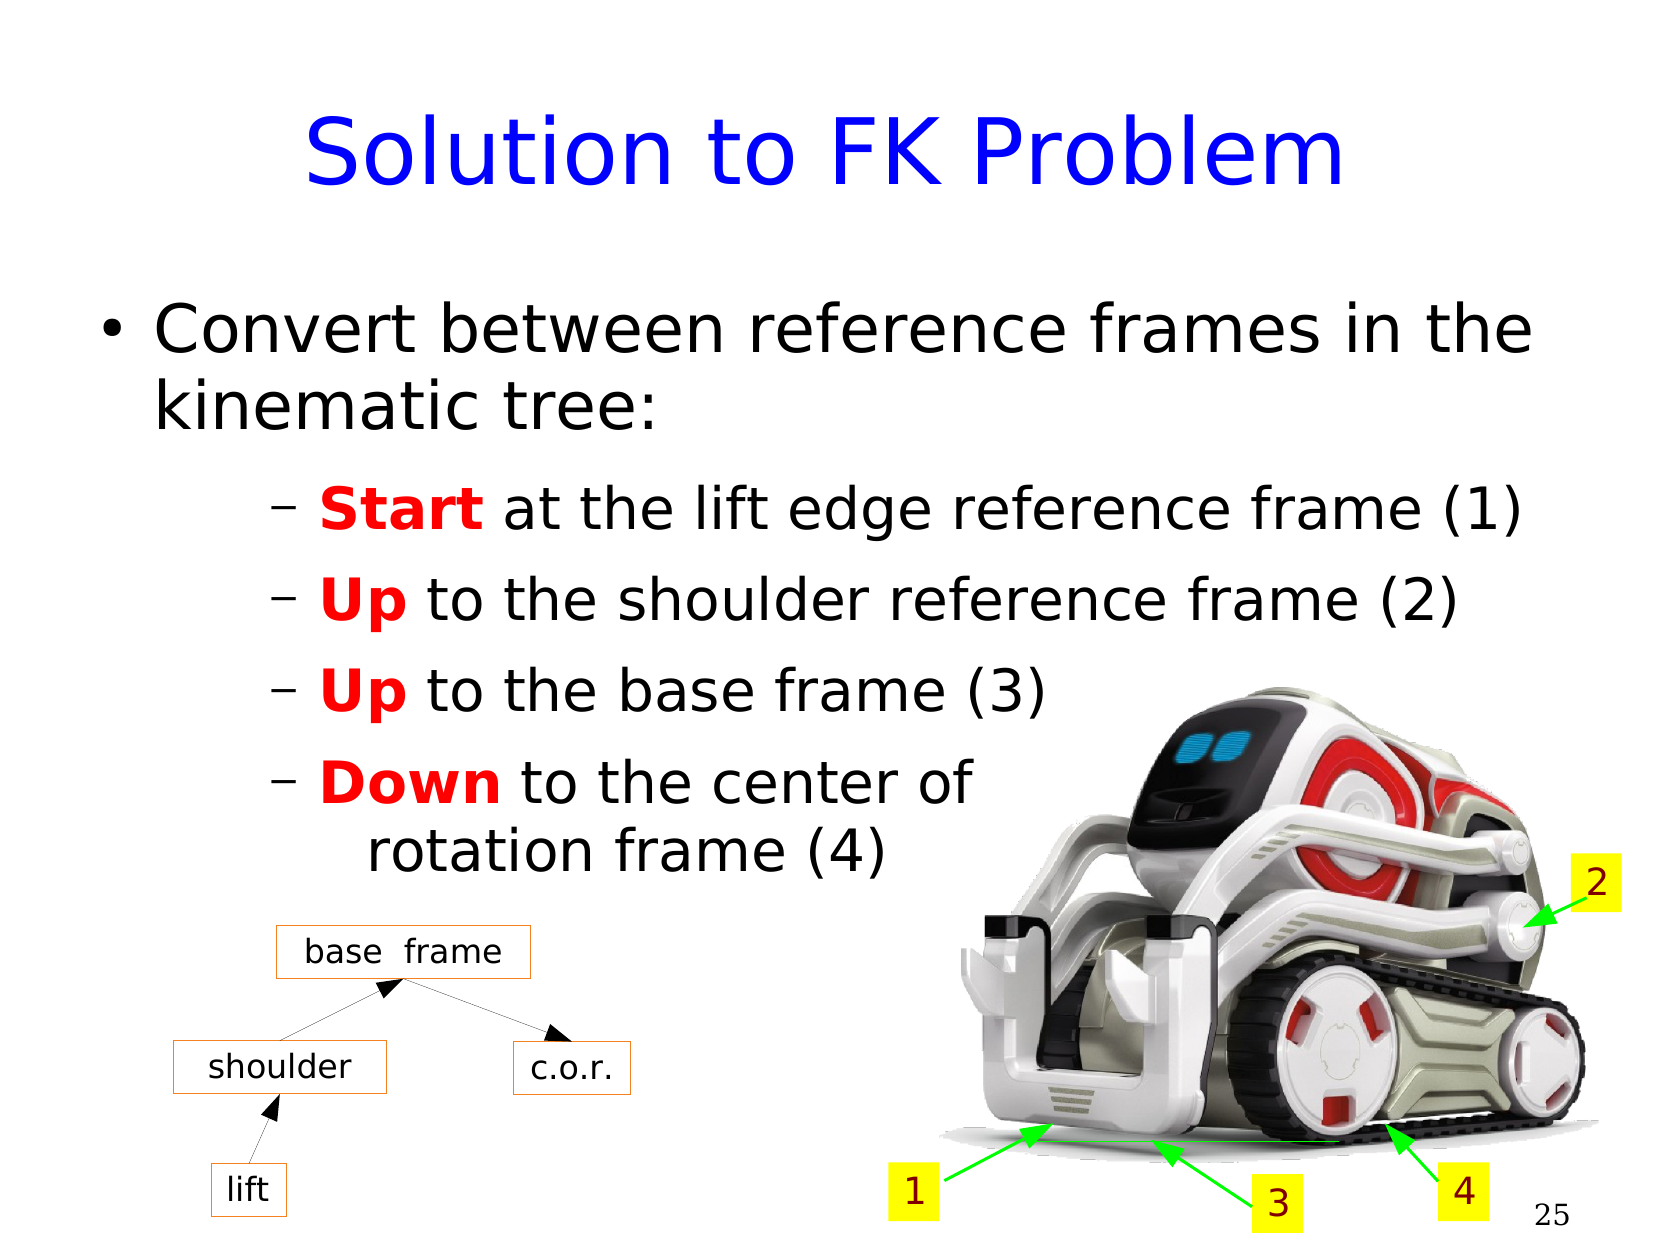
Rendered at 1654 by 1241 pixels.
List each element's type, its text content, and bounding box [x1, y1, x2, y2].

picture [939, 687, 1599, 1163]
text_box 3 [1252, 1174, 1303, 1233]
text_box shoulder [173, 1040, 387, 1094]
text_box 1 [888, 1162, 940, 1222]
text_box base frame [276, 925, 531, 979]
picture [984, 1141, 1168, 1163]
list Convert between reference frames in the kinematic tree: Start at the lift edge reference frame (1) Up to the shoulder reference frame (2) Up to the base frame (3) Down to the center of rotation frame (4) [82, 290, 1571, 1109]
text_box lift [211, 1163, 287, 1217]
title Solution to FK Problem [82, 49, 1571, 257]
text_box 4 [1438, 1162, 1490, 1222]
text_box c.o.r. [513, 1041, 631, 1095]
text_box 2 [1570, 853, 1622, 913]
